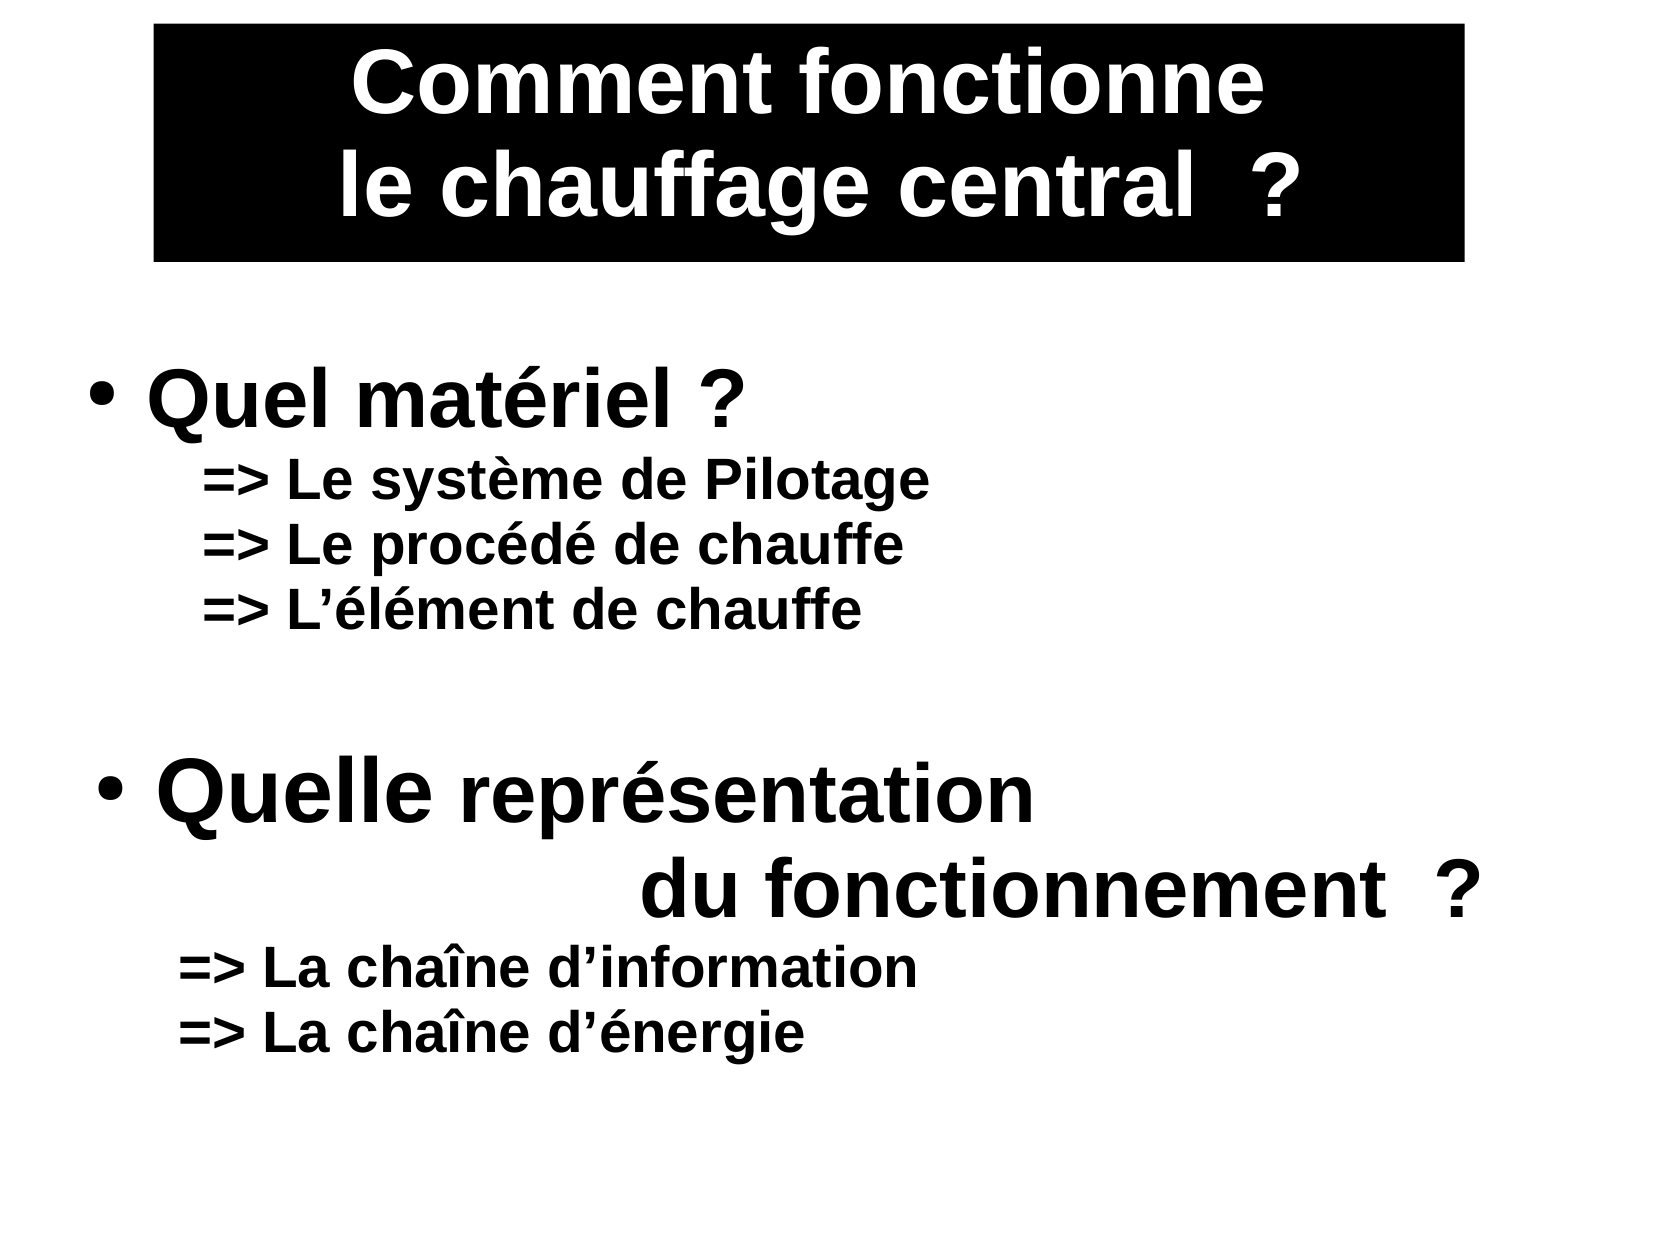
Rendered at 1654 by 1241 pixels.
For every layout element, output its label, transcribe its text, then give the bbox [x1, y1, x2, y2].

text_box Quelle représentation du fonctionnement ? => La chaîne d’information => La chaîne d’énergie [79, 732, 1627, 1150]
text_box Comment fonctionne le chauffage central ? [153, 23, 1465, 262]
text_box Quel matériel ? => Le système de Pilotage => Le procédé de chauffe => L’élément de chauffe [70, 336, 1619, 721]
